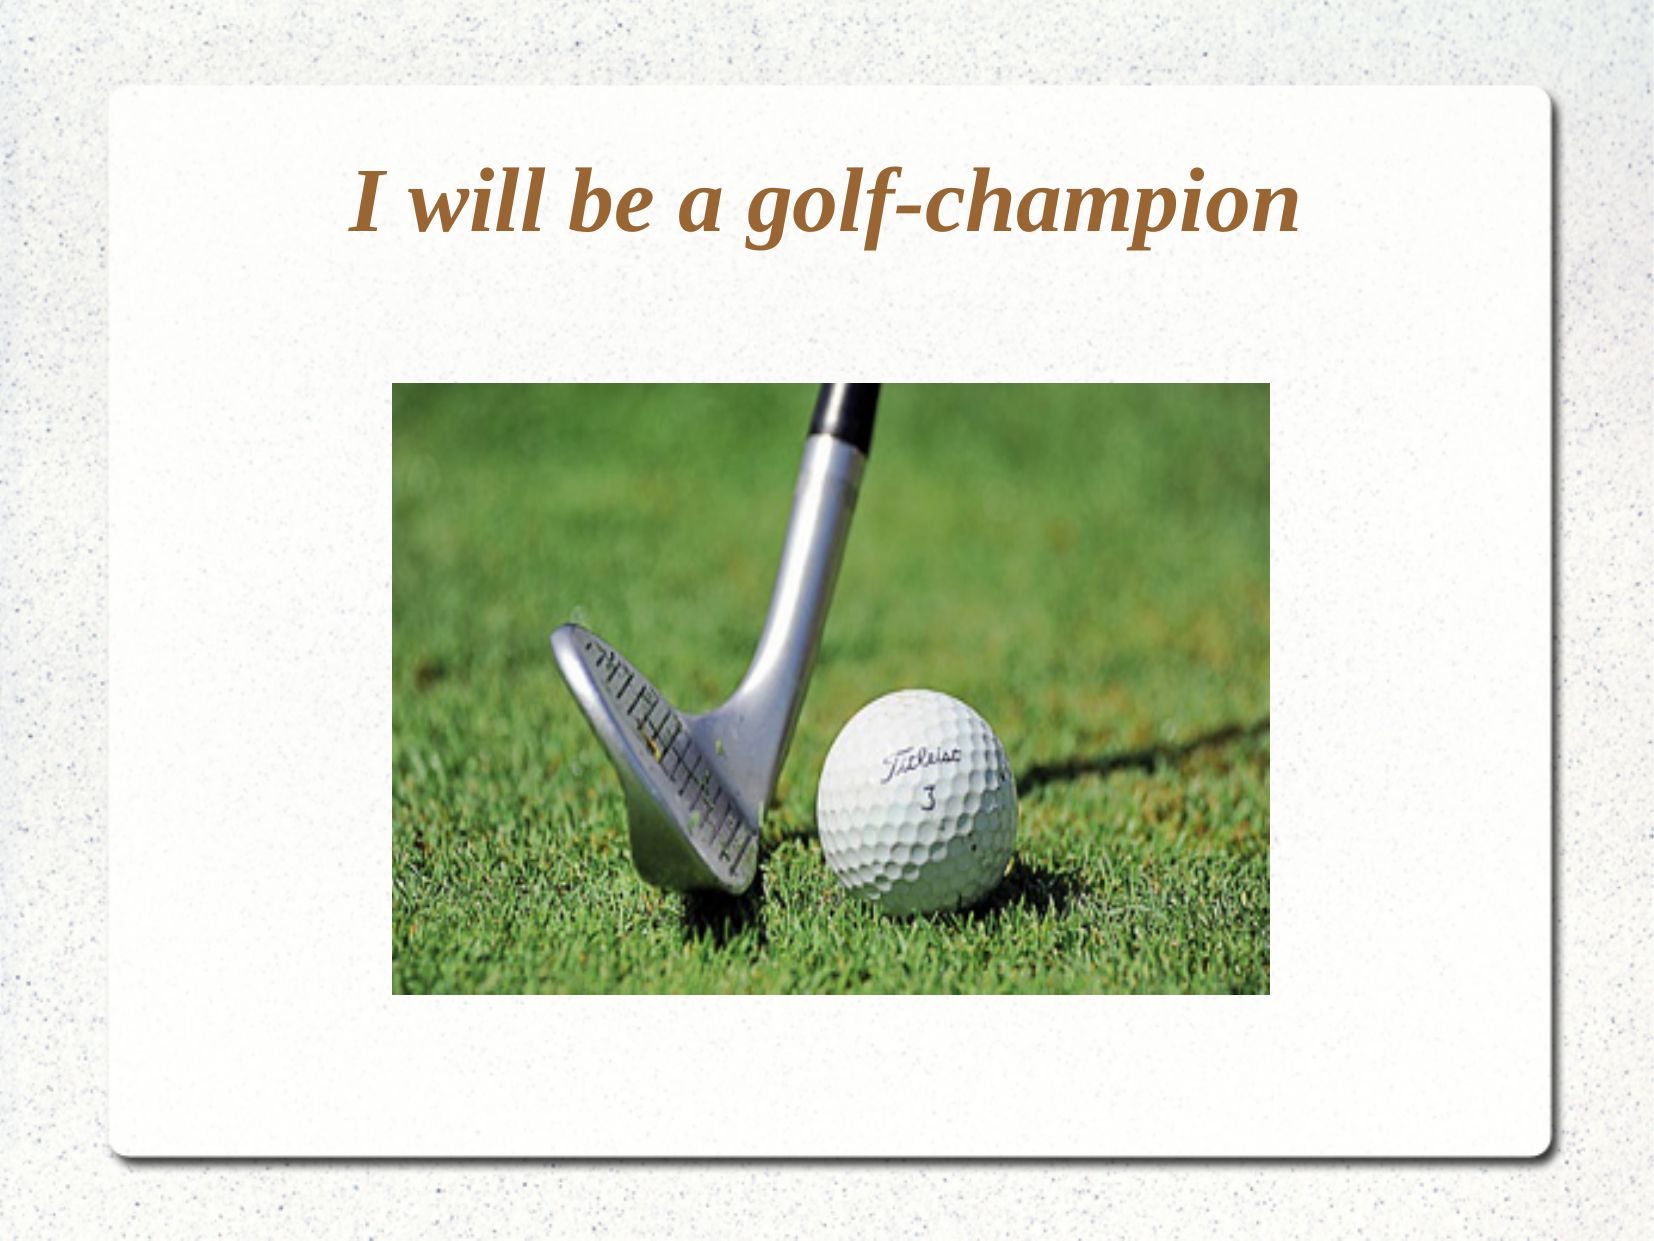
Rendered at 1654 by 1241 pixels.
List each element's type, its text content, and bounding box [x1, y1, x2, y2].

picture [0, 0, 1654, 1241]
title I will be a golf-champion [118, 96, 1536, 304]
